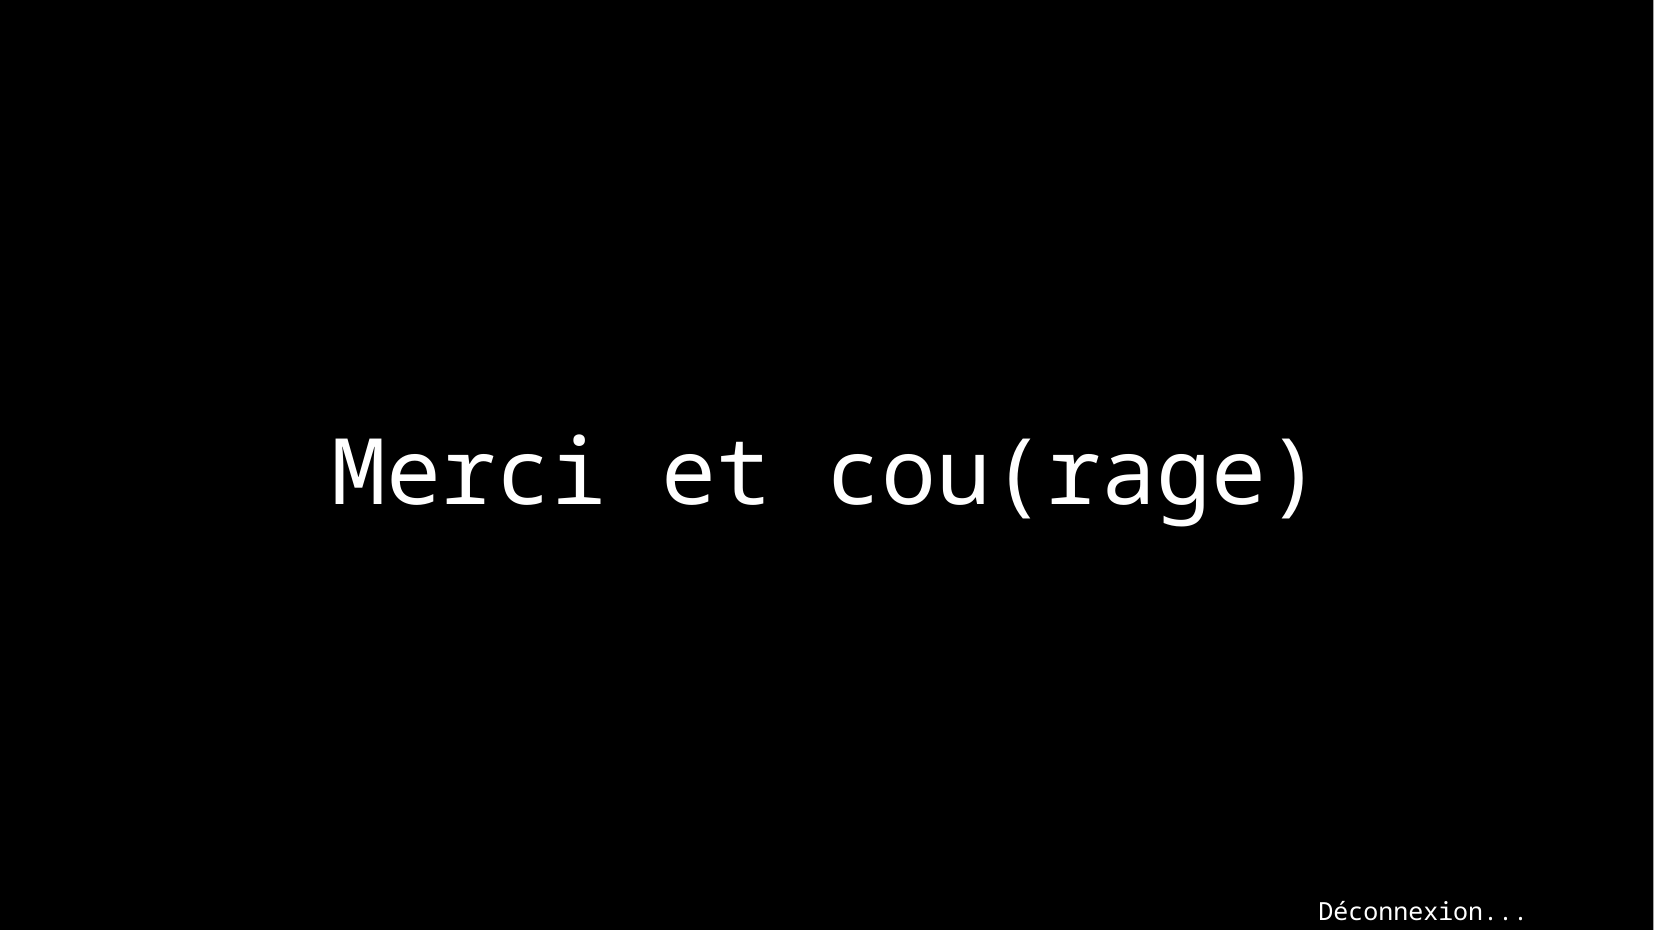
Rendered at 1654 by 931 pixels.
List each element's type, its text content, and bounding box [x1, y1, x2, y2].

title Merci et cou(rage) [82, 391, 1571, 547]
title Déconnexion... [1104, 895, 1654, 926]
